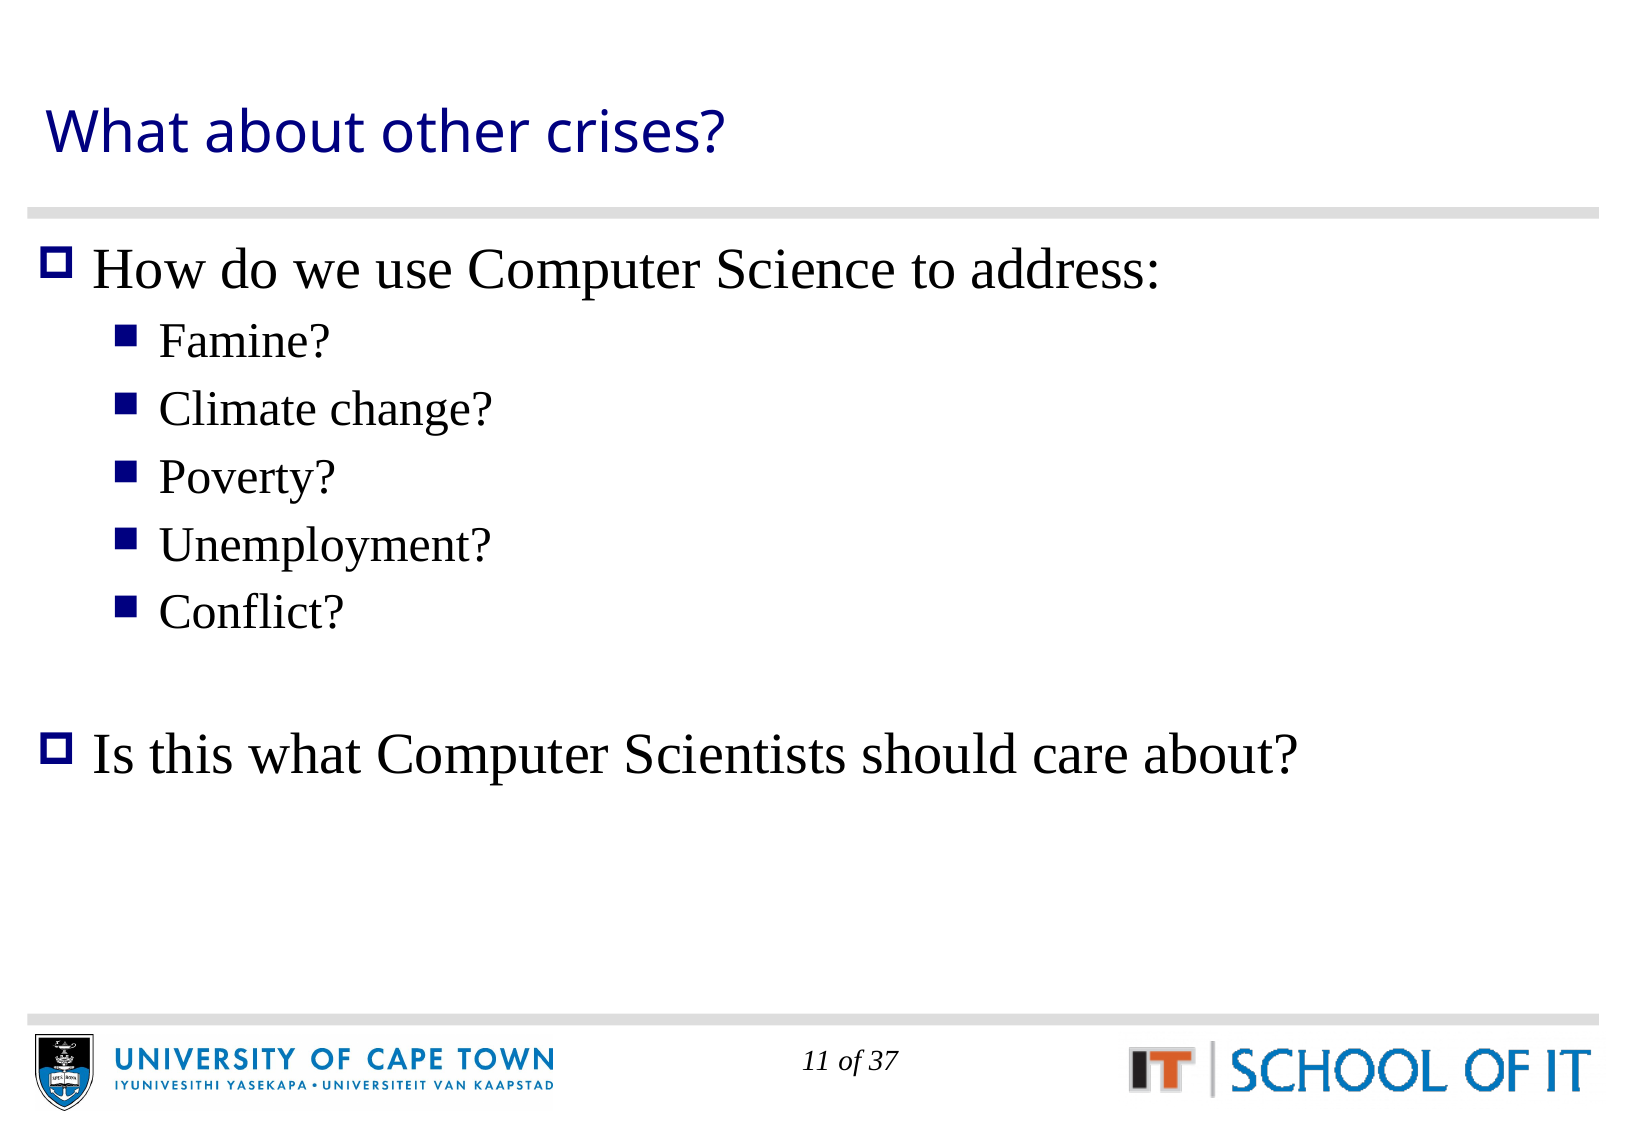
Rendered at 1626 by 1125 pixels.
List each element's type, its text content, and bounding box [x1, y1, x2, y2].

list How do we use Computer Science to address: Famine? Climate change? Poverty? Unemployment? Conflict? Is this what Computer Scientists should care about? [36, 236, 1579, 998]
picture [1118, 1030, 1606, 1109]
title What about other crises? [45, 66, 1583, 194]
picture [35, 1034, 553, 1111]
